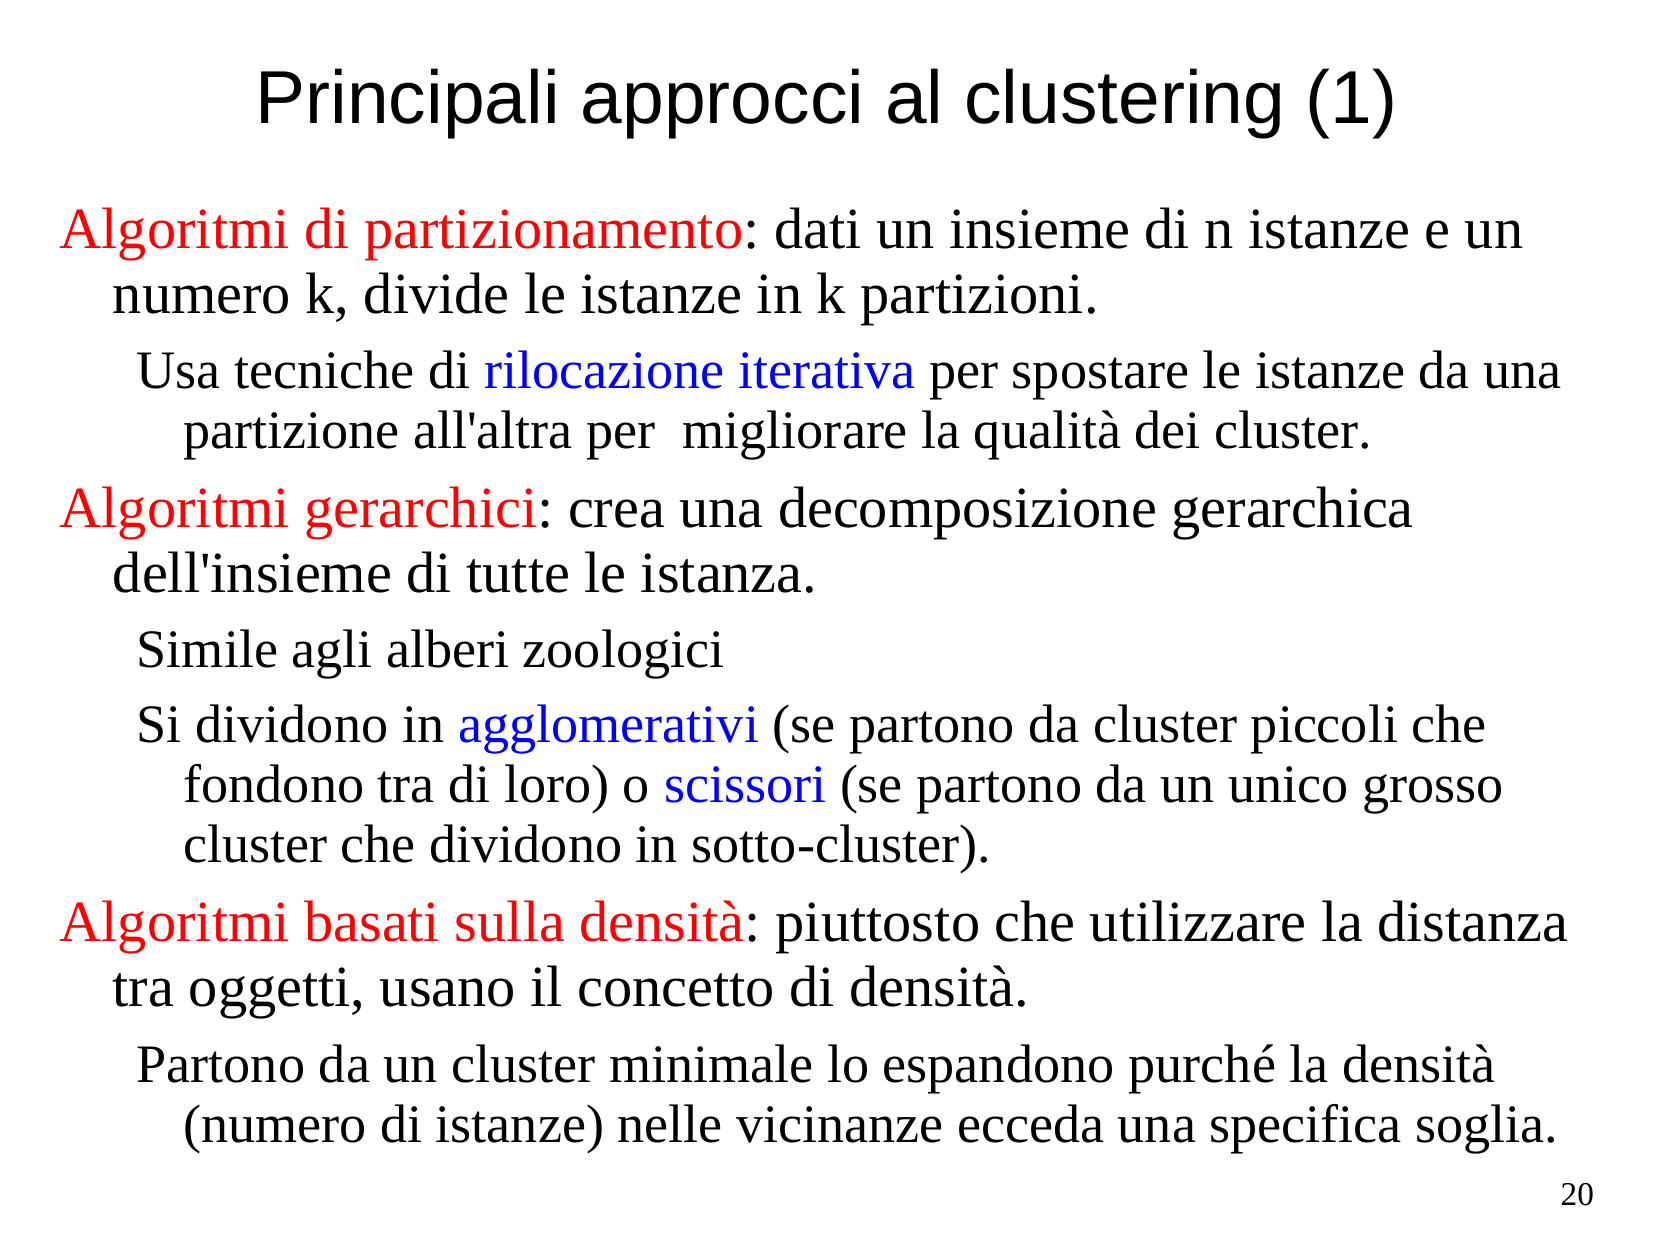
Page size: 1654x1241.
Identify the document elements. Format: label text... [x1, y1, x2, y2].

title Principali approcci al clustering (1) [37, 30, 1617, 166]
list Algoritmi di partizionamento: dati un insieme di n istanze e un numero k, divide le istanze in k partizioni. Usa tecniche di rilocazione iterativa per spostare le istanze da una partizione all'altra per migliorare la qualità dei cluster. Algoritmi gerarchici: crea una decomposizione gerarchica dell'insieme di tutte le istanza. Simile agli alberi zoologici Si dividono in agglomerativi (se partono da cluster piccoli che fondono tra di loro) o scissori (se partono da un unico grosso cluster che dividono in sotto-cluster). Algoritmi basati sulla densità: piuttosto che utilizzare la distanza tra oggetti, usano il concetto di densità. Partono da un cluster minimale lo espandono purché la densità (numero di istanze) nelle vicinanze ecceda una specifica soglia. [42, 196, 1612, 1187]
